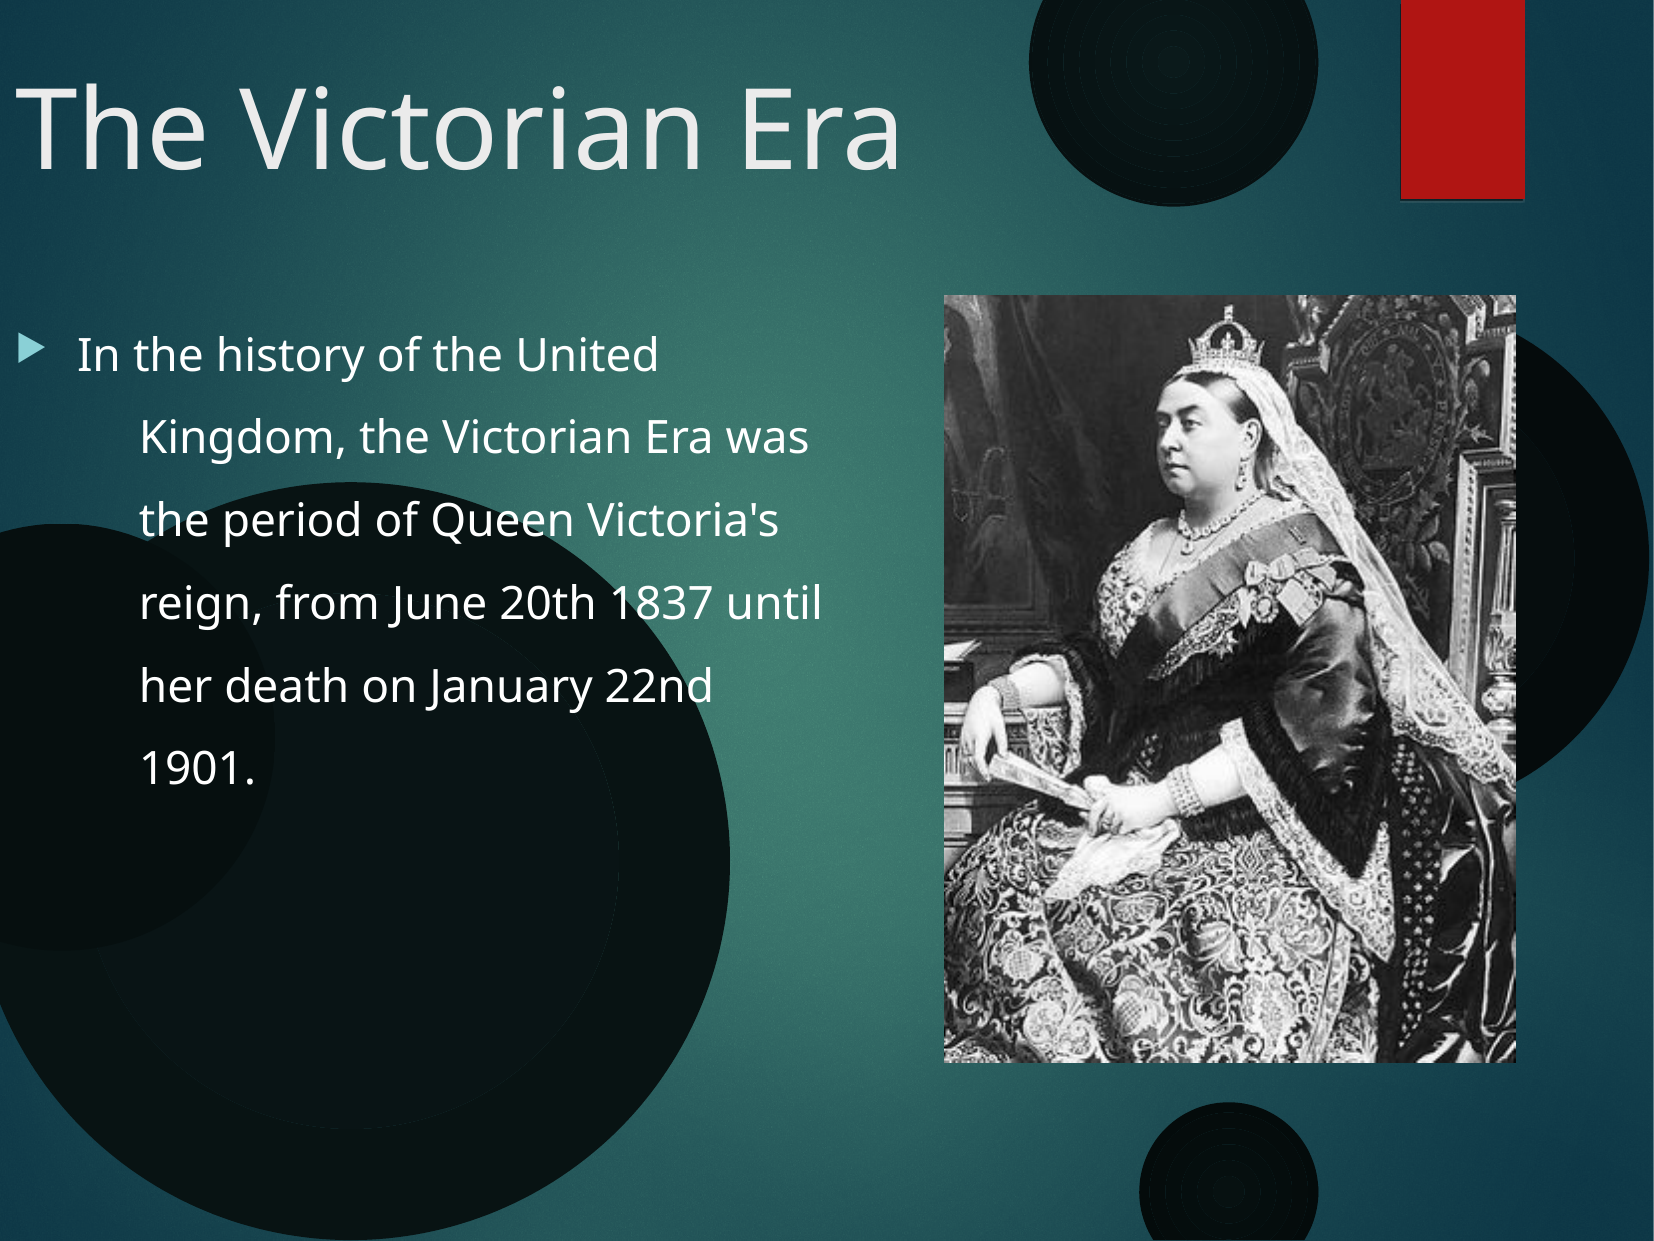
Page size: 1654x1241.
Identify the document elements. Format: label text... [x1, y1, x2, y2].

title The Victorian Era [0, 49, 1489, 257]
picture [944, 295, 1516, 1063]
list In the history of the United Kingdom, the Victorian Era was the period of Queen Victoria's reign, from June 20th 1837 until her death on January 22nd 1901. [0, 290, 839, 1076]
